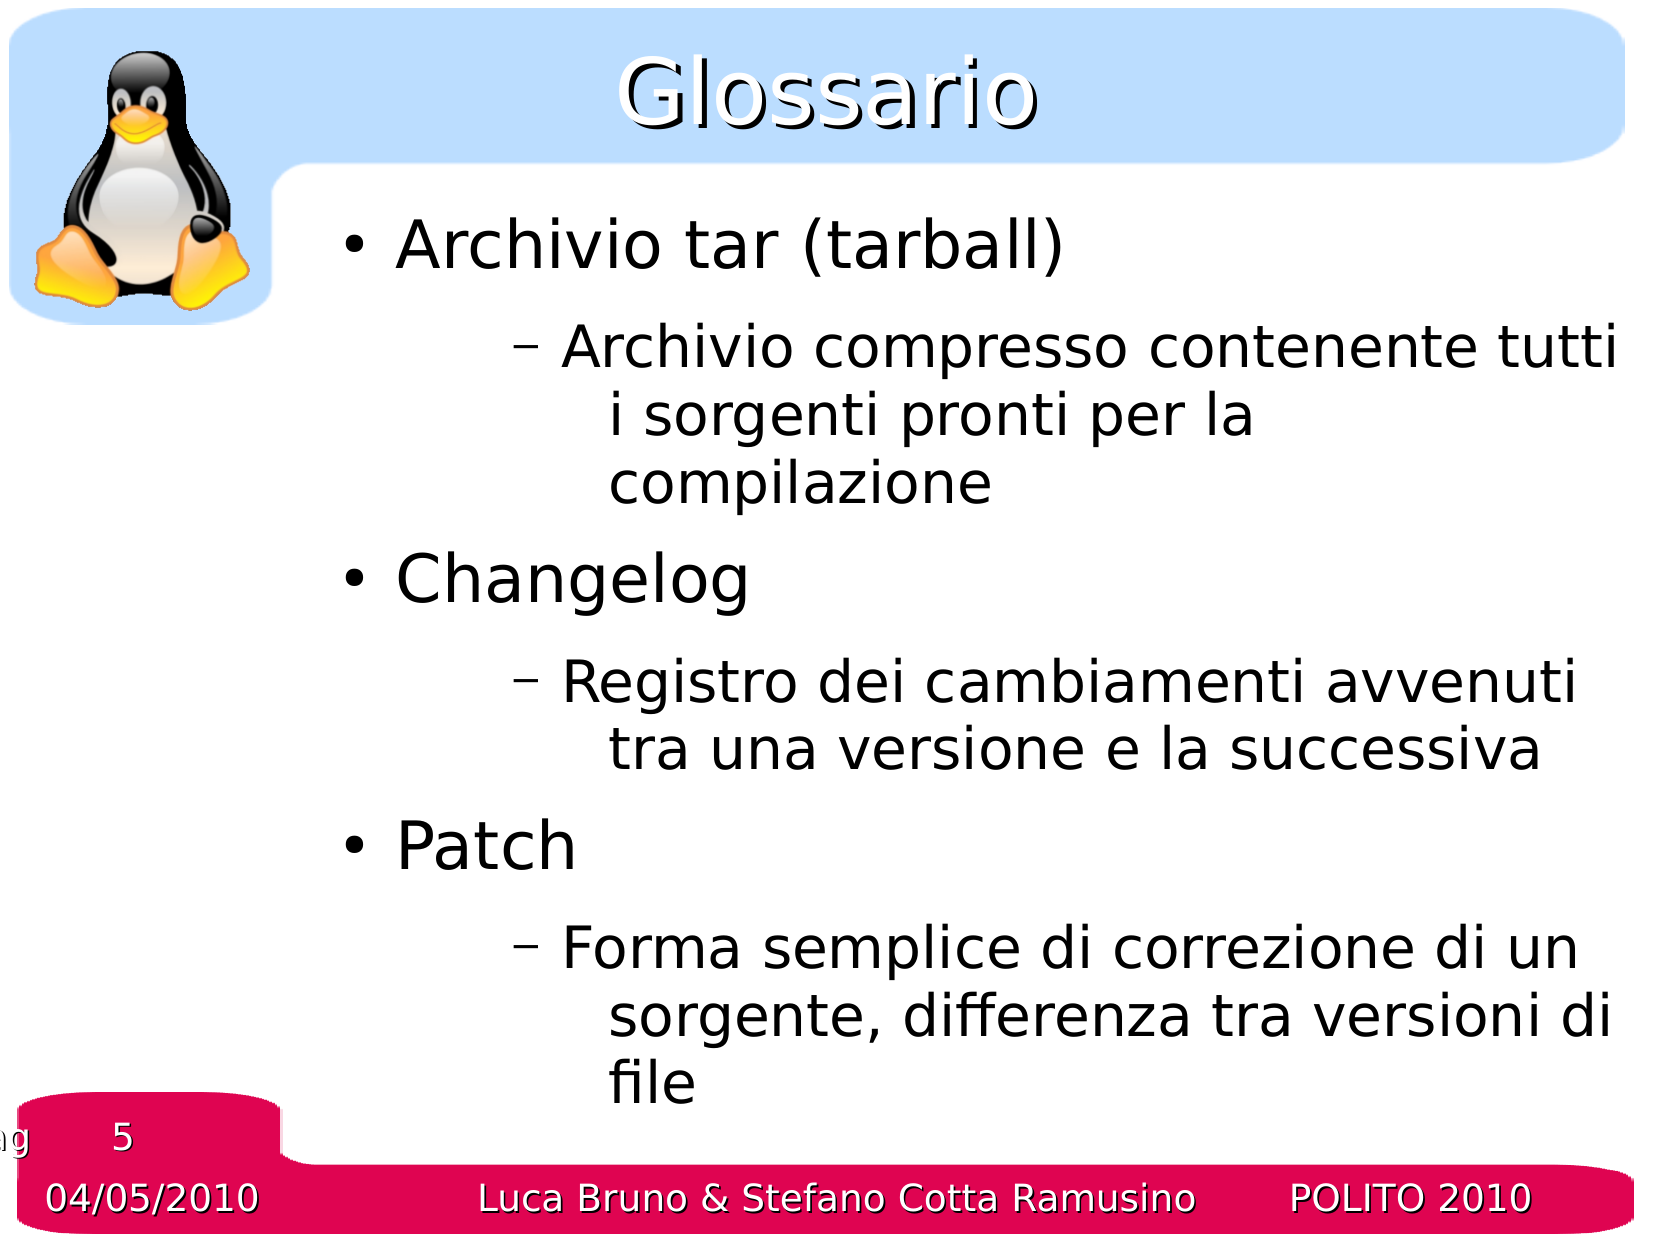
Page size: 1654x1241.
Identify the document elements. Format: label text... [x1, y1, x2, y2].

text_box Pag <numero> [17, 1108, 266, 1182]
title Glossario [82, 39, 1571, 147]
list Archivio tar (tarball) Archivio compresso contenente tutti i sorgenti pronti per la compilazione Changelog Registro dei cambiamenti avvenuti tra una versione e la successiva Patch Forma semplice di correzione di un sorgente, differenza tra versioni di file [324, 206, 1625, 1123]
text_box 04/05/2010 [29, 1169, 284, 1241]
text_box Luca Bruno & Stefano Cotta Ramusino POLITO 2010 [462, 1169, 1548, 1241]
picture [17, 1092, 1634, 1234]
picture [17, 1182, 29, 1234]
picture [9, 8, 1625, 325]
